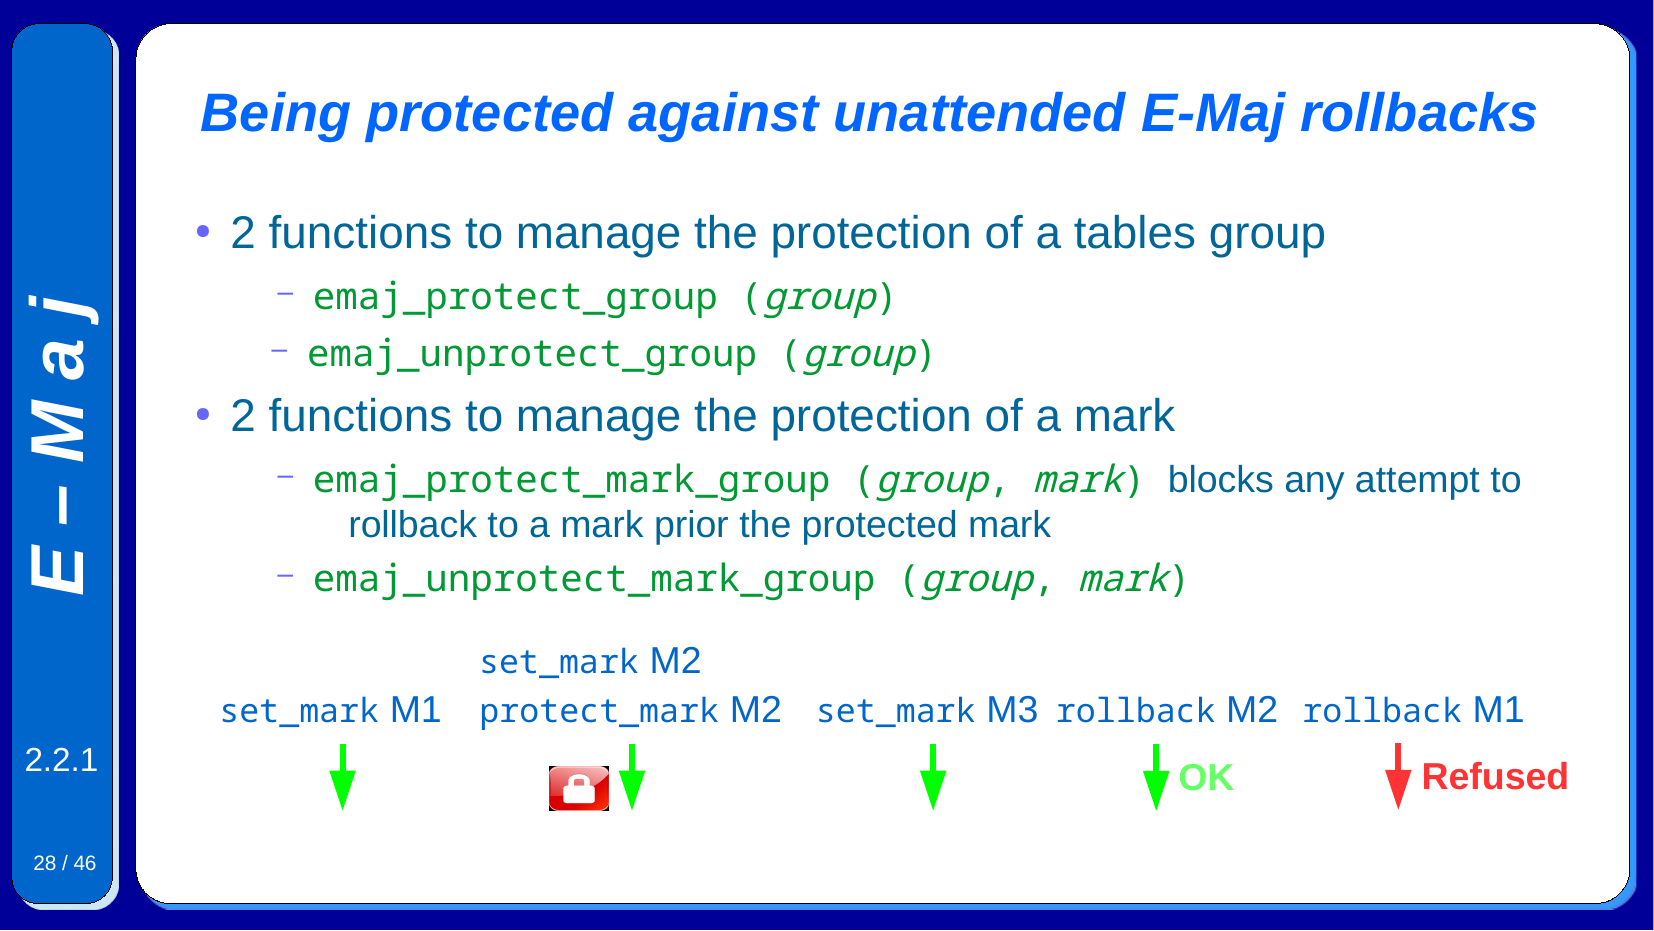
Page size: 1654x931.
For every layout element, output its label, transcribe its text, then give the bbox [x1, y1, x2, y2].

text_box protect_mark M2 [464, 680, 797, 739]
text_box rollback M1 [1287, 680, 1540, 739]
list 2 functions to manage the protection of a tables group emaj_protect_group (group) emaj_unprotect_group (group) 2 functions to manage the protection of a mark emaj_protect_mark_group (group, mark) blocks any attempt to rollback to a mark prior the protected mark emaj_unprotect_mark_group (group, mark) [177, 206, 1587, 591]
text_box rollback M2 [1058, 680, 1287, 739]
text_box set_mark M1 [204, 680, 461, 739]
text_box Refused [1396, 748, 1595, 811]
title Being protected against unattended E-Maj rollbacks [200, 34, 1575, 191]
text_box OK [1163, 749, 1250, 806]
picture [549, 766, 609, 811]
text_box set_mark M3 [801, 680, 1058, 739]
text_box set_mark M2 [464, 630, 721, 680]
